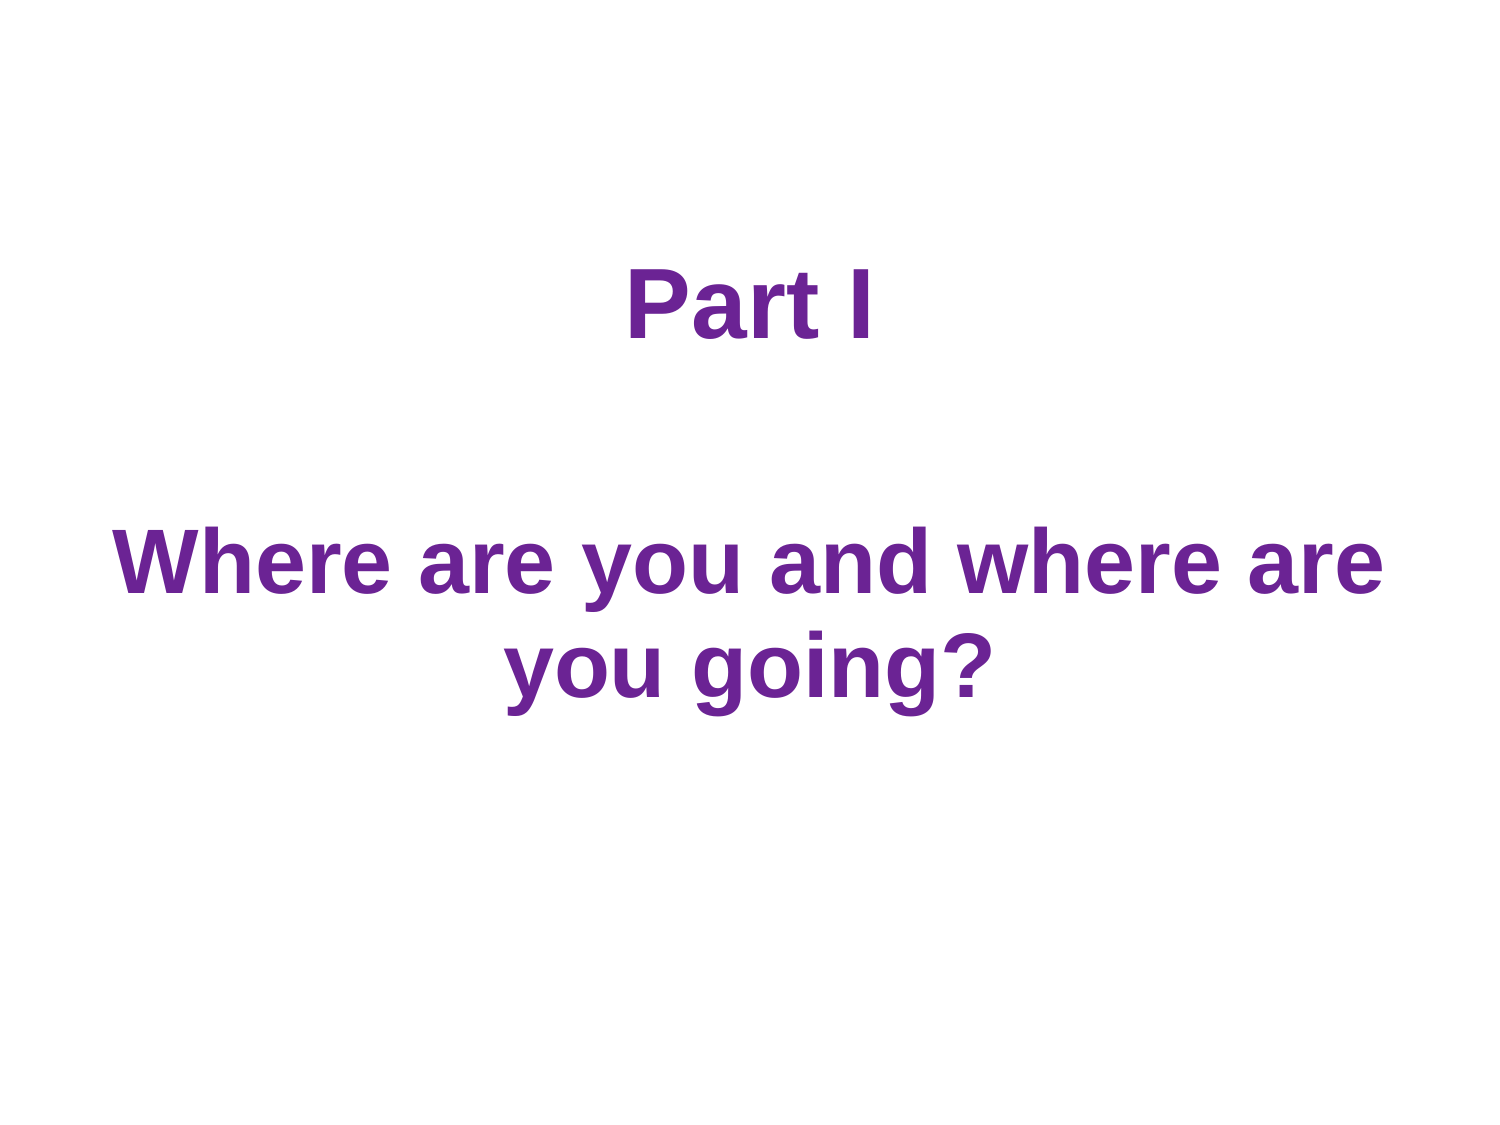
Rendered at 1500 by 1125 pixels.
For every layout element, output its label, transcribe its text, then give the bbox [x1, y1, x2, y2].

text_box Part I Where are you and where are you going? [75, 44, 1426, 916]
